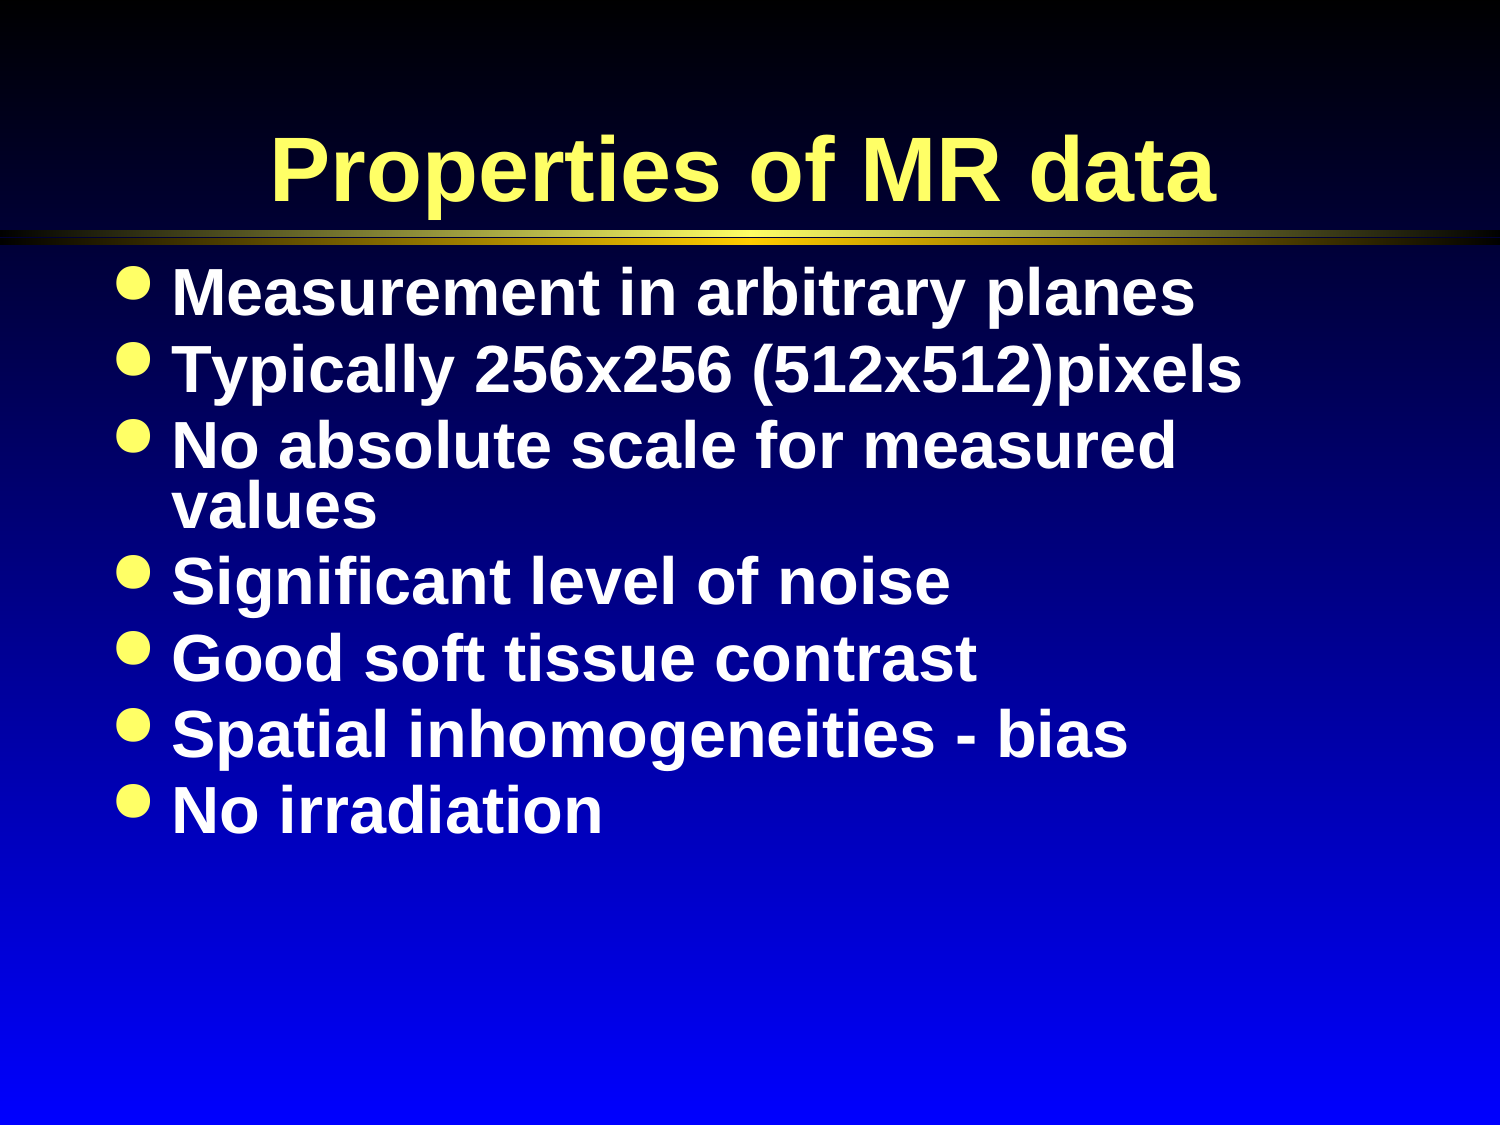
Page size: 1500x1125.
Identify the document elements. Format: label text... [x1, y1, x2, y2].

list Measurement in arbitrary planes Typically 256x256 (512x512)pixels No absolute scale for measured values Significant level of noise Good soft tissue contrast Spatial inhomogeneities - bias No irradiation [99, 260, 1388, 1109]
title Properties of MR data [99, 37, 1388, 225]
